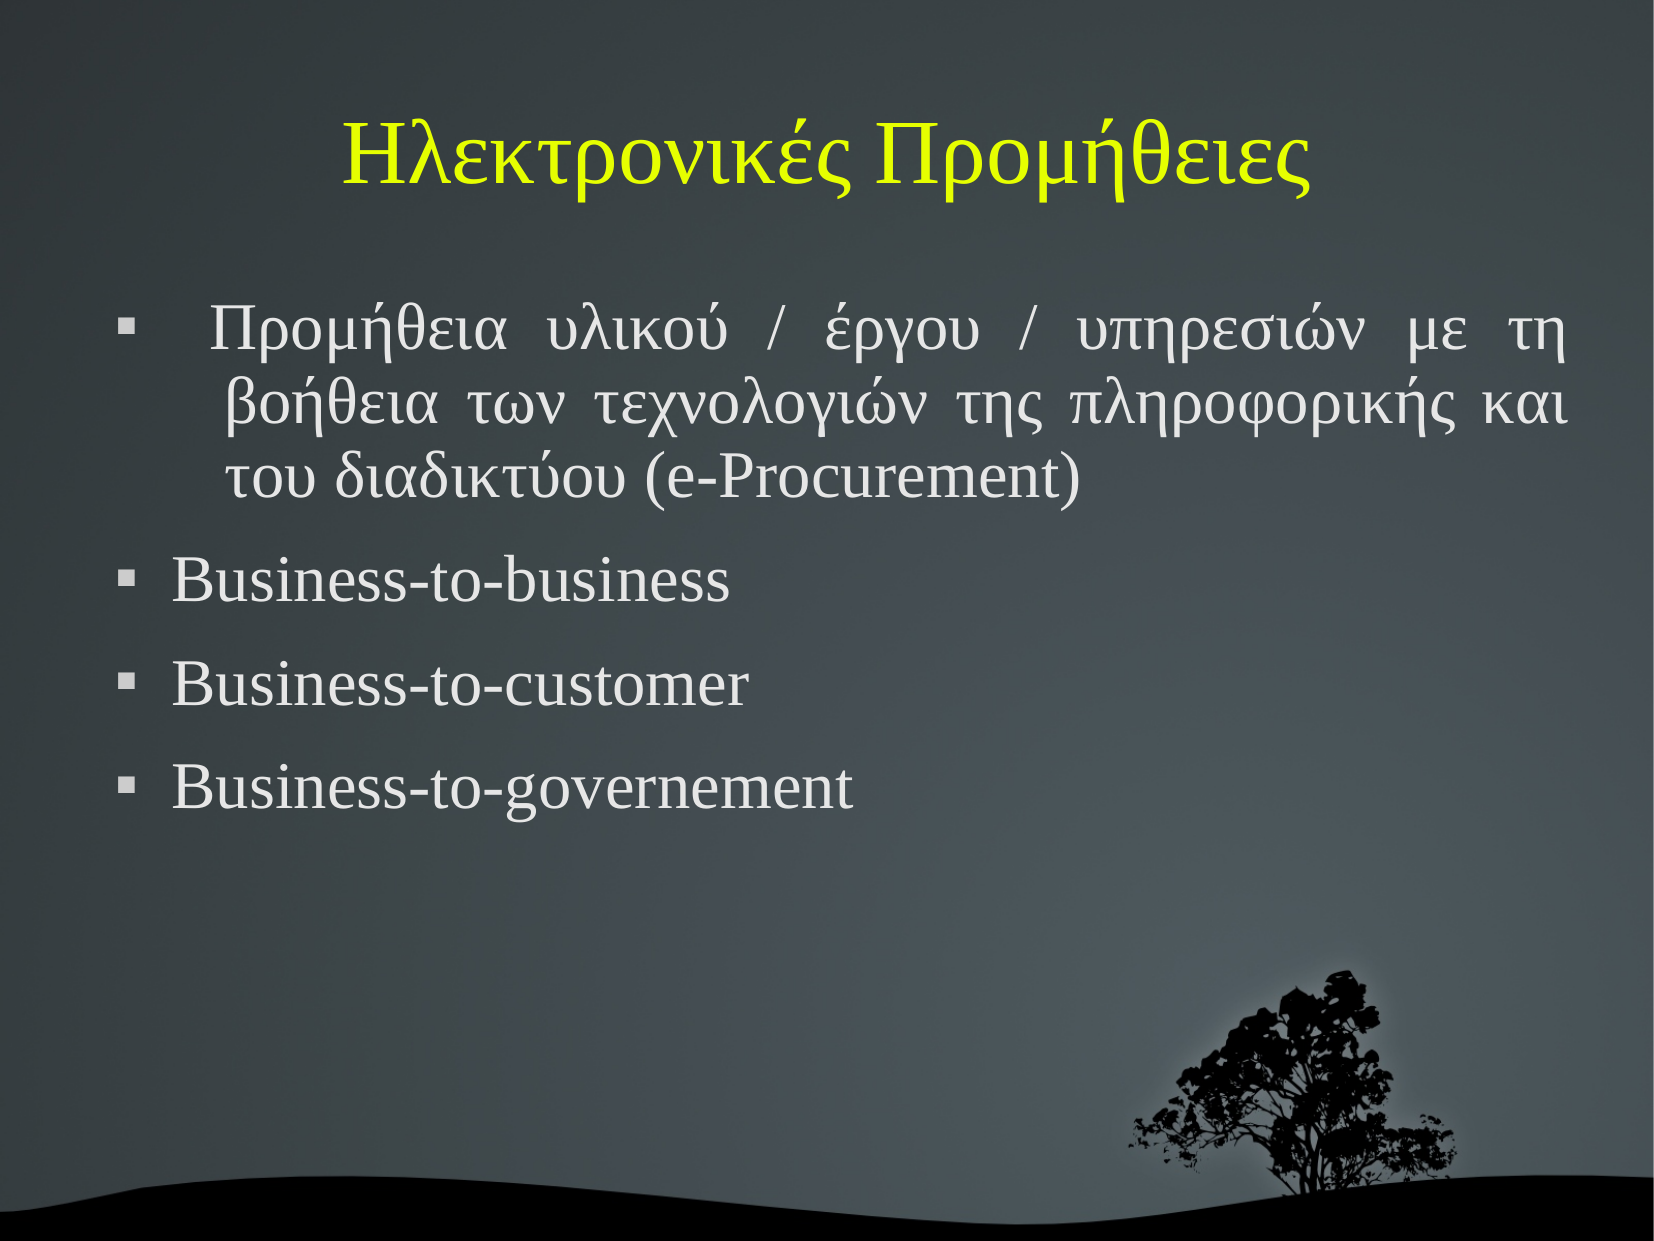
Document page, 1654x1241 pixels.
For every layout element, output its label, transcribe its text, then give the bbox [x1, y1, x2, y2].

list Προμήθεια υλικού / έργου / υπηρεσιών με τη βοήθεια των τεχνολογιών της πληροφορικής και του διαδικτύου (e-Procurement) Business-to-business Business-to-customer Business-to-governement [82, 290, 1571, 1094]
picture [0, 0, 1654, 1241]
title Ηλεκτρονικές Προμήθειες [82, 56, 1571, 250]
